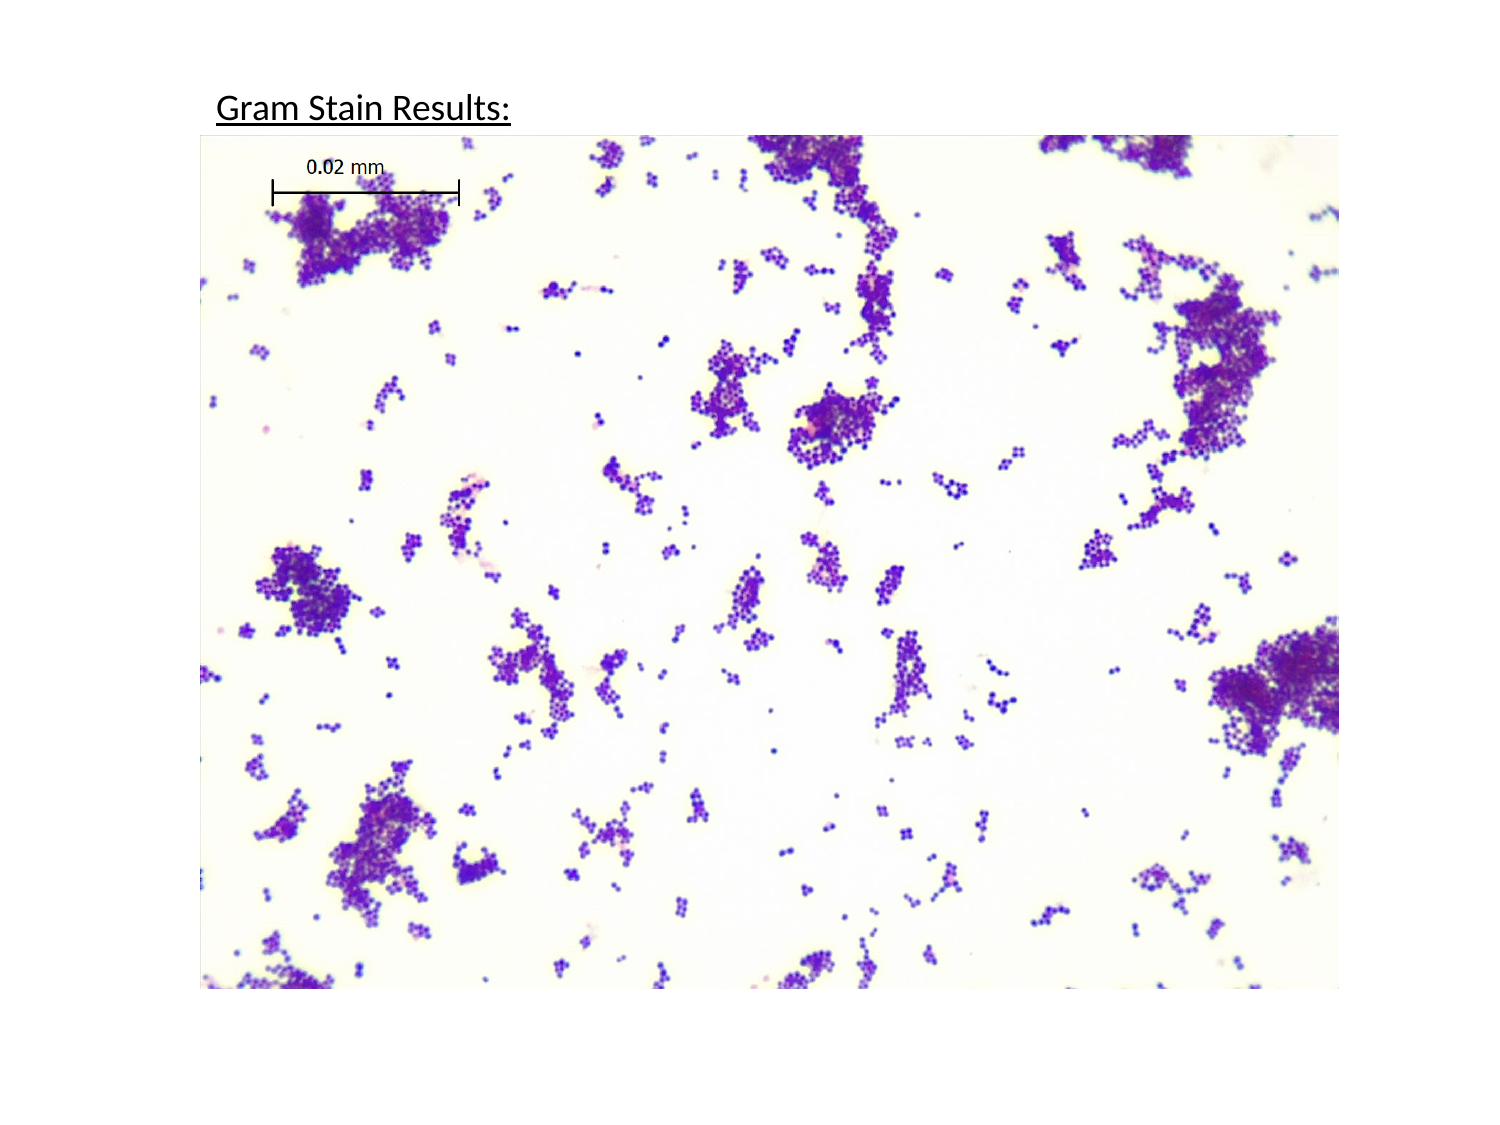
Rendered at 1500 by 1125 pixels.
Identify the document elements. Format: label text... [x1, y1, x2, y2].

text_box Gram Stain Results: [200, 75, 530, 137]
picture [200, 136, 1339, 990]
